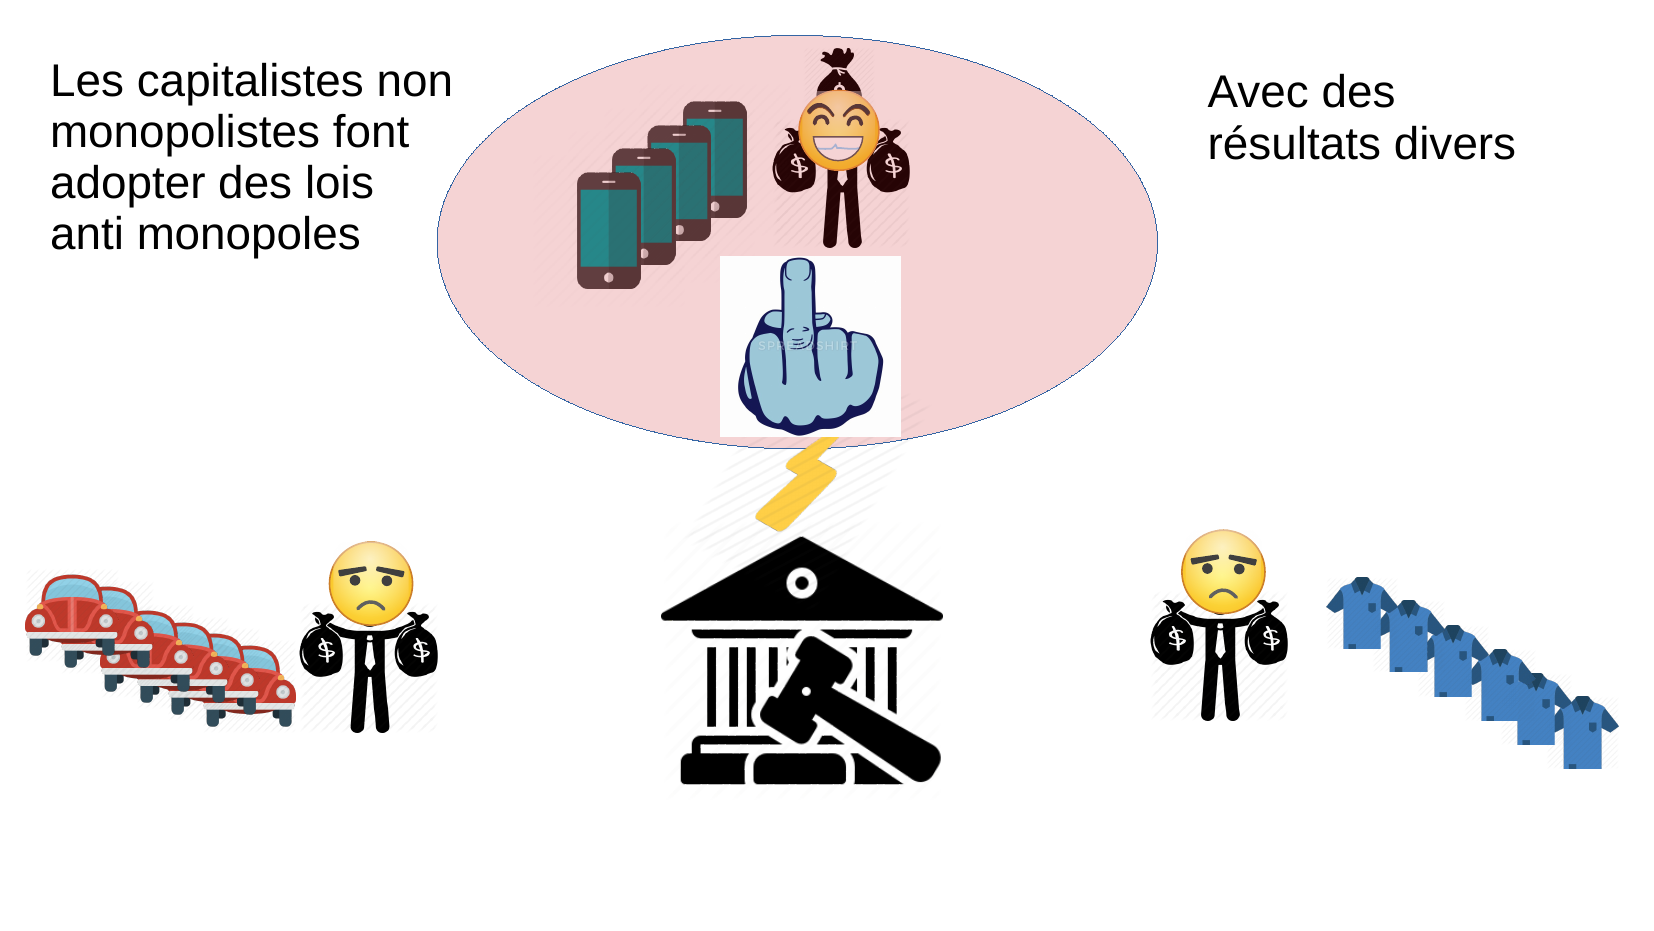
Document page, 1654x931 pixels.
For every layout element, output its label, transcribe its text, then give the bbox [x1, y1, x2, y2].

text_box Avec des résultats divers [1192, 59, 1595, 260]
picture [1326, 577, 1619, 769]
picture [299, 541, 438, 733]
picture [1150, 529, 1288, 721]
picture [25, 568, 296, 733]
picture [661, 256, 943, 802]
text_box Les capitalistes non monopolistes font adopter des lois anti monopoles [35, 47, 473, 283]
text_box [444, 35, 1158, 446]
